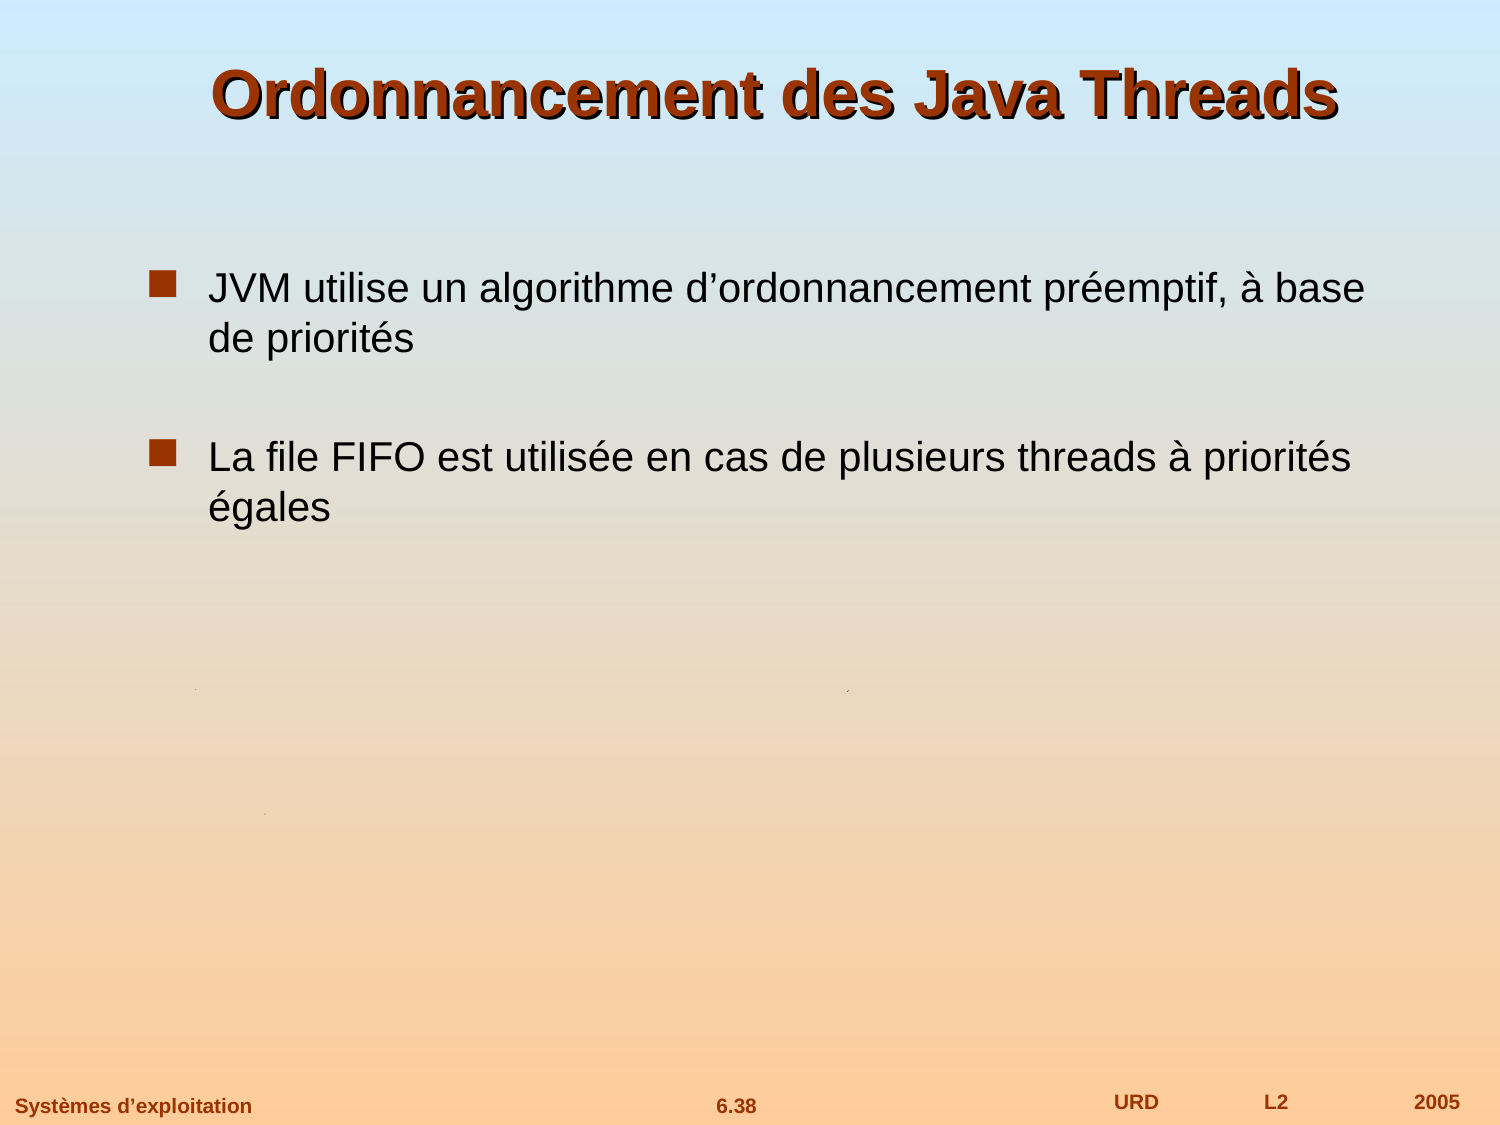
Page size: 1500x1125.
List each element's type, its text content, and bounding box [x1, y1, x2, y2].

title Ordonnancement des Java Threads [112, 37, 1438, 138]
list JVM utilise un algorithme d’ordonnancement préemptif, à base de priorités La file FIFO est utilisée en cas de plusieurs threads à priorités égales [137, 253, 1426, 811]
